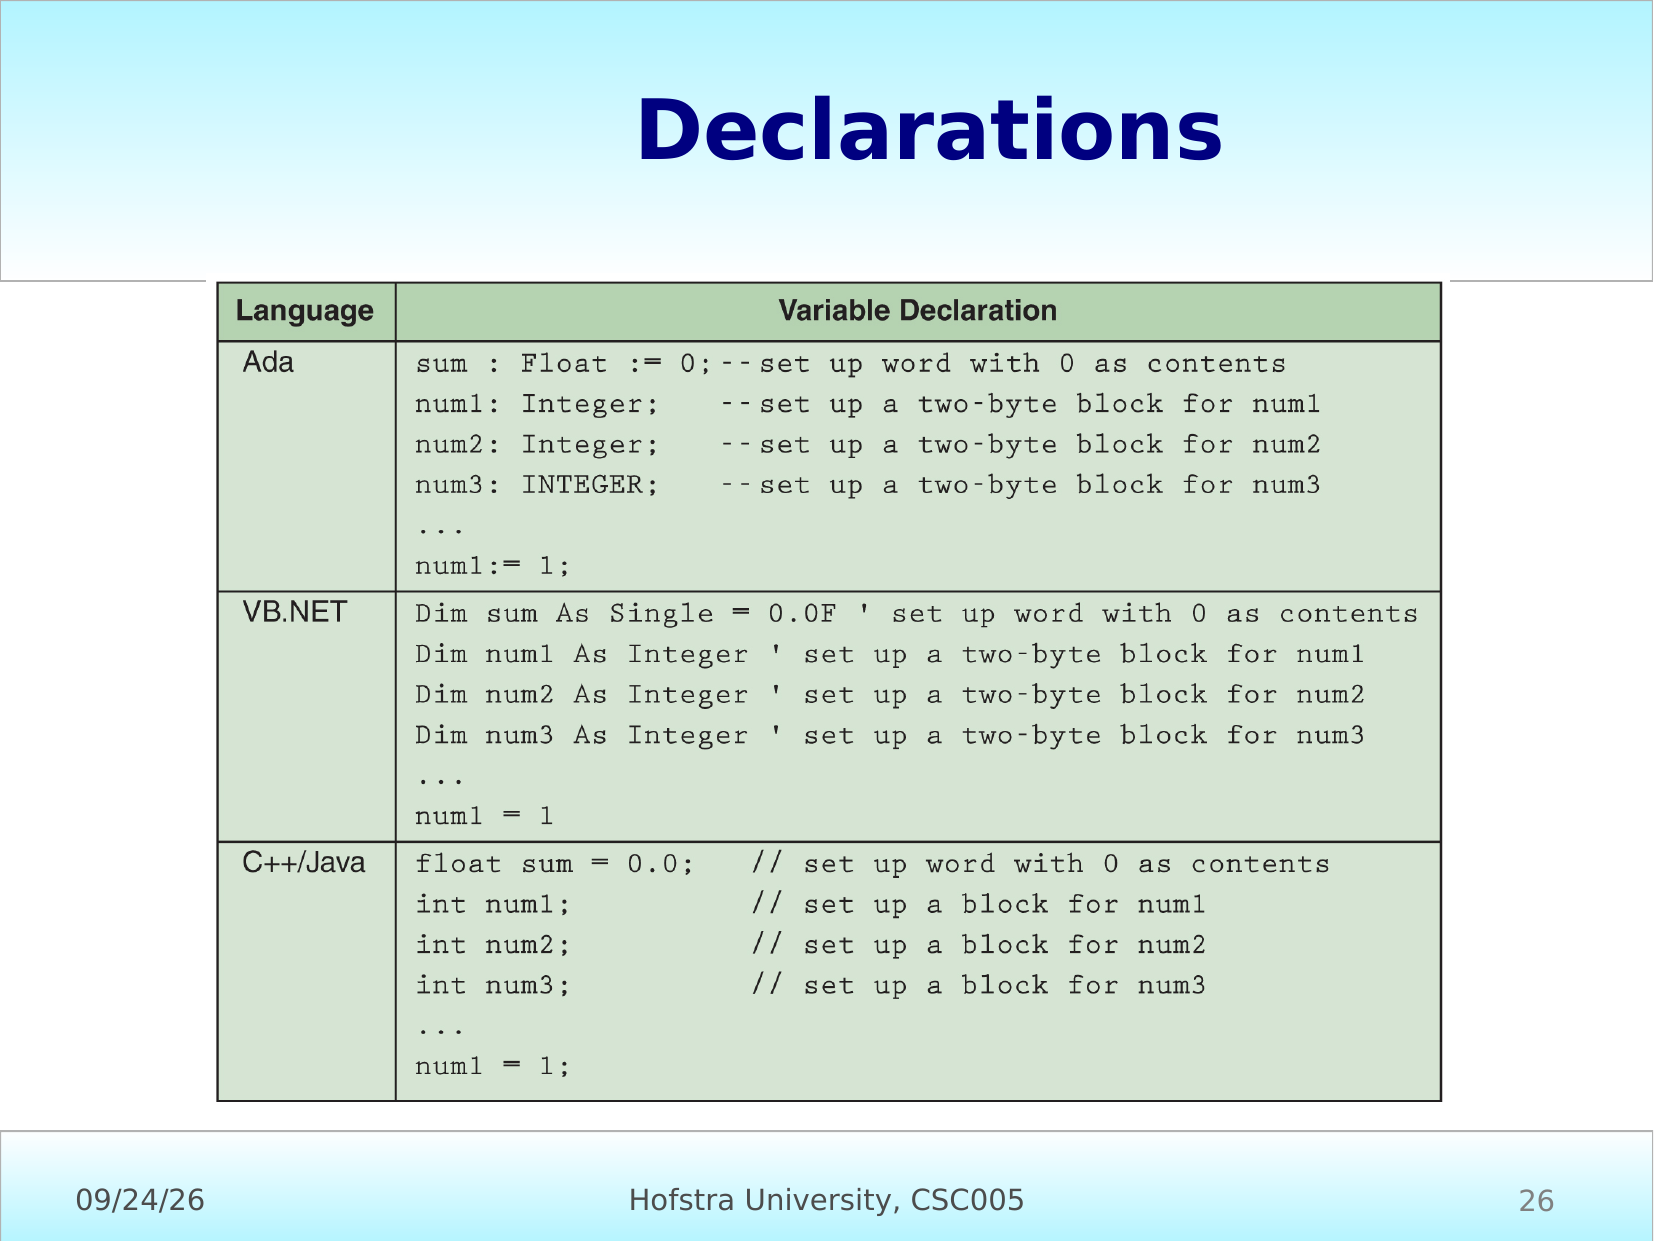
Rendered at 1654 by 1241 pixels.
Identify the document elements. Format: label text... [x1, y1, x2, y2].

title Declarations [247, 27, 1612, 235]
picture [206, 273, 1450, 1106]
